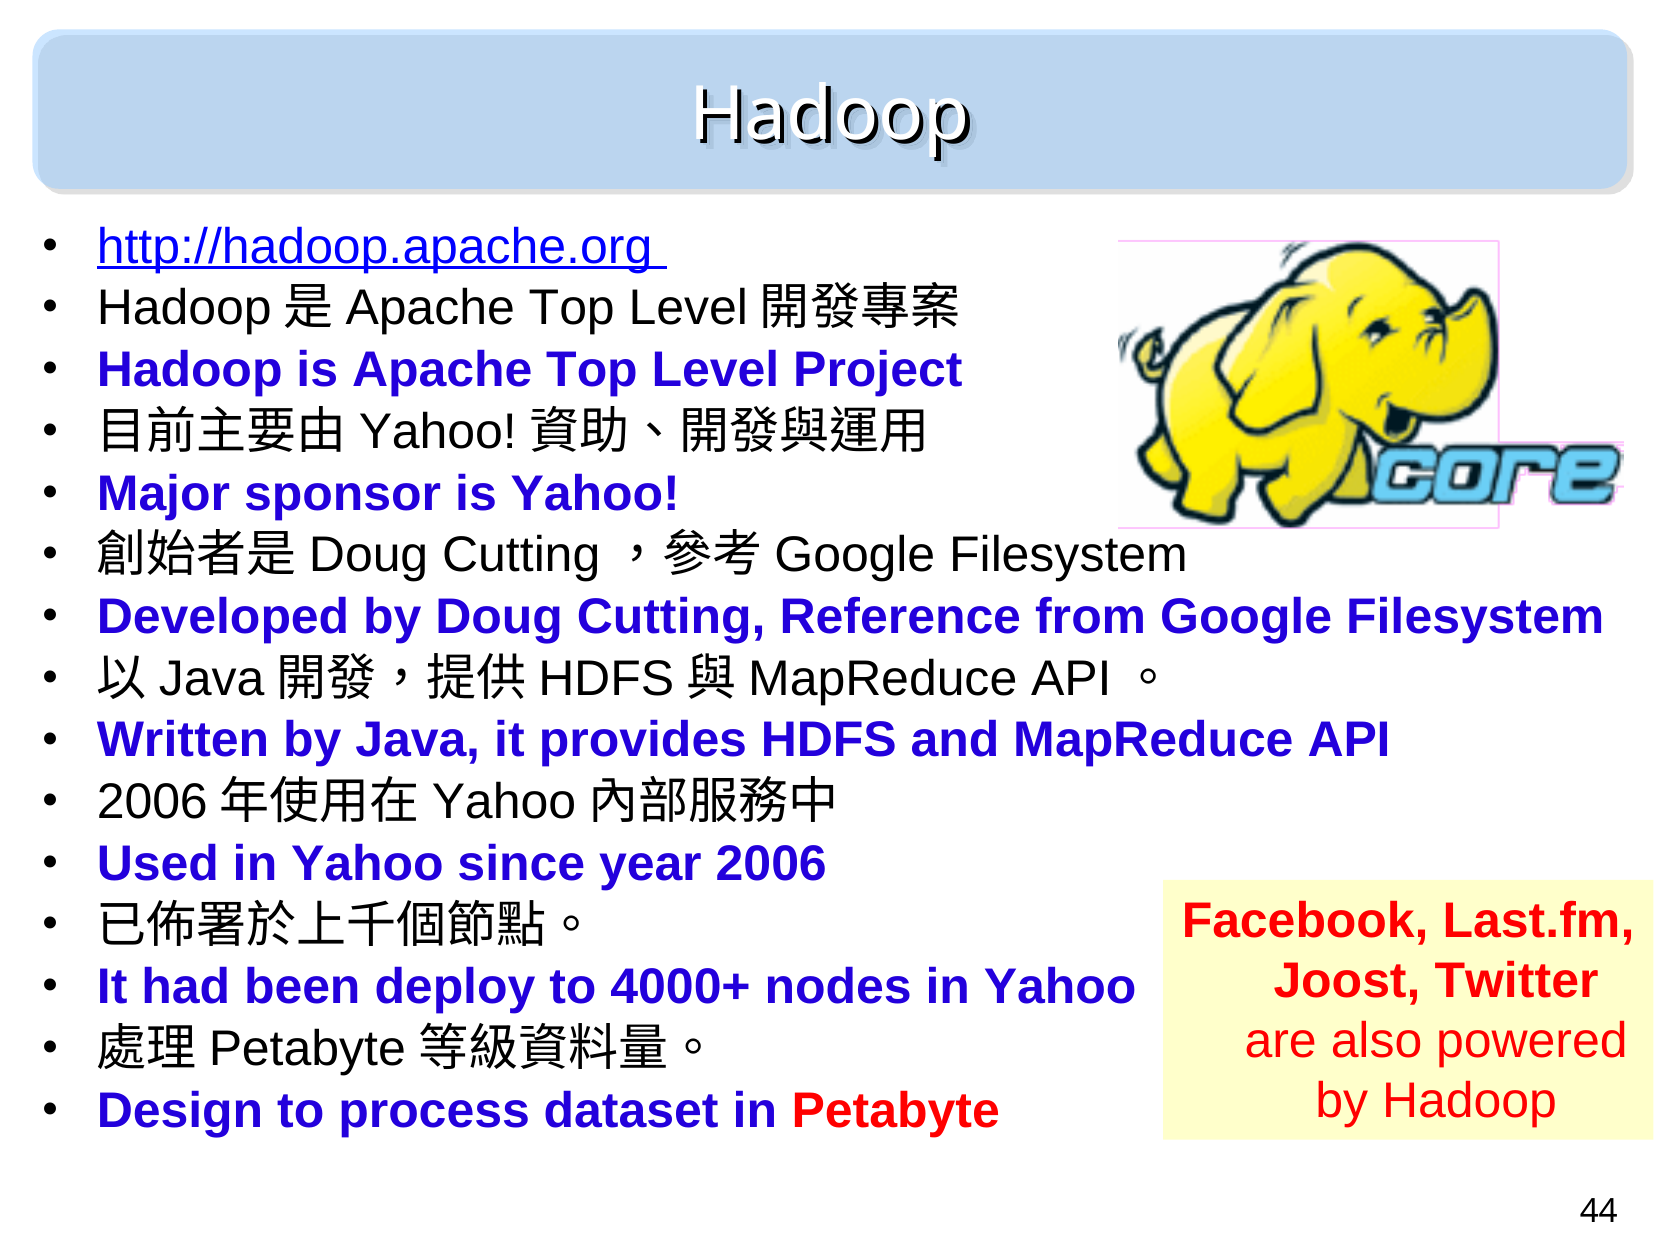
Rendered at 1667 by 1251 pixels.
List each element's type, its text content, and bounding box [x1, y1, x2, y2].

text_box http://hadoop.apache.org Hadoop是Apache Top Level開發專案 Hadoop is Apache Top Level Project 目前主要由Yahoo!資助、開發與運用 Major sponsor is Yahoo! 創始者是Doug Cutting，參考Google Filesystem Developed by Doug Cutting, Reference from Google Filesystem 以Java開發，提供HDFS與MapReduce API。 Written by Java, it provides HDFS and MapReduce API 2006年使用在Yahoo內部服務中 Used in Yahoo since year 2006 已佈署於上千個節點。 It had been deploy to 4000+ nodes in Yahoo 處理Petabyte等級資料量。 Design to process dataset in Petabyte [41, 214, 1607, 1221]
text_box Hadoop [32, 29, 1628, 189]
picture [1118, 236, 1624, 532]
text_box Facebook, Last.fm, Joost, Twitter are also powered by Hadoop [1163, 879, 1654, 1140]
